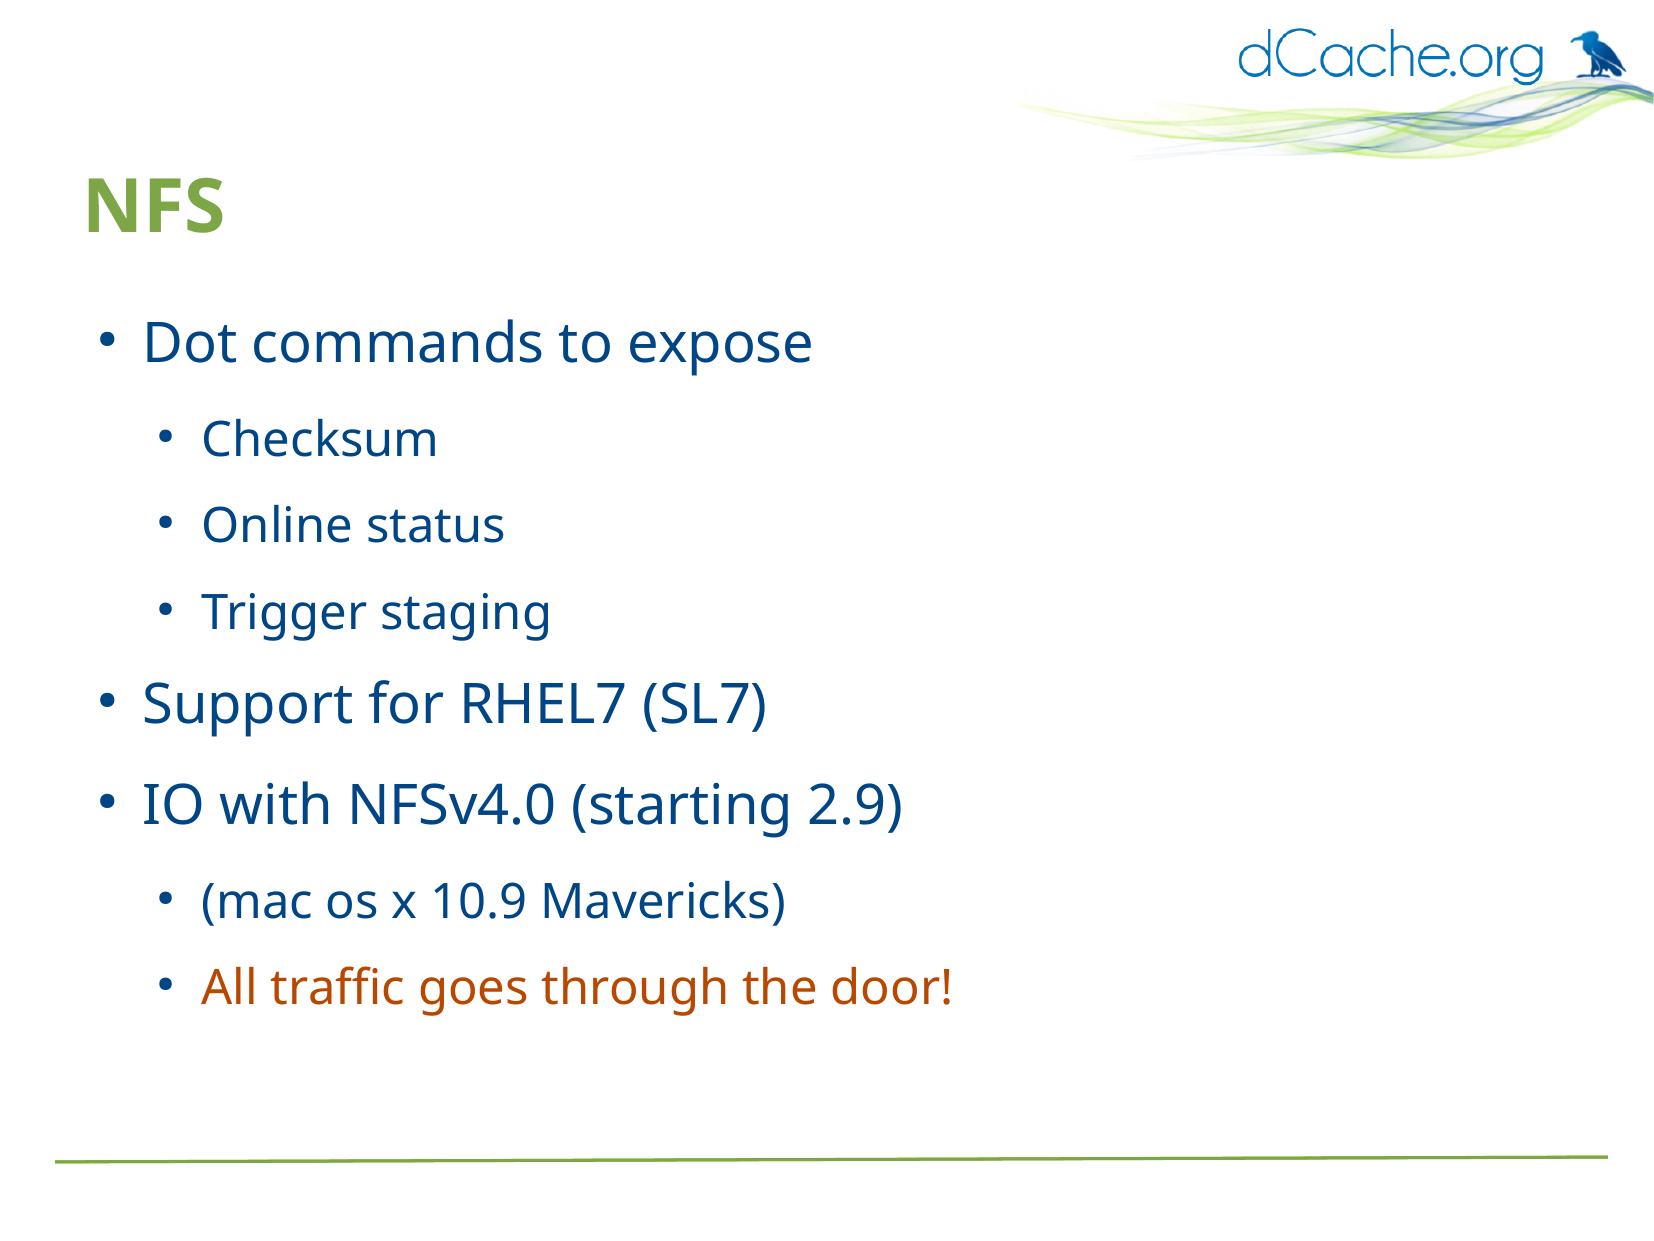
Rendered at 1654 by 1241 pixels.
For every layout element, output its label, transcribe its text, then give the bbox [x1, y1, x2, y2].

picture [956, 16, 1654, 169]
title NFS [82, 155, 1605, 252]
list Dot commands to expose Checksum Online status Trigger staging Support for RHEL7 (SL7) IO with NFSv4.0 (starting 2.9) (mac os x 10.9 Mavericks) All traffic goes through the door! [82, 302, 1571, 1023]
